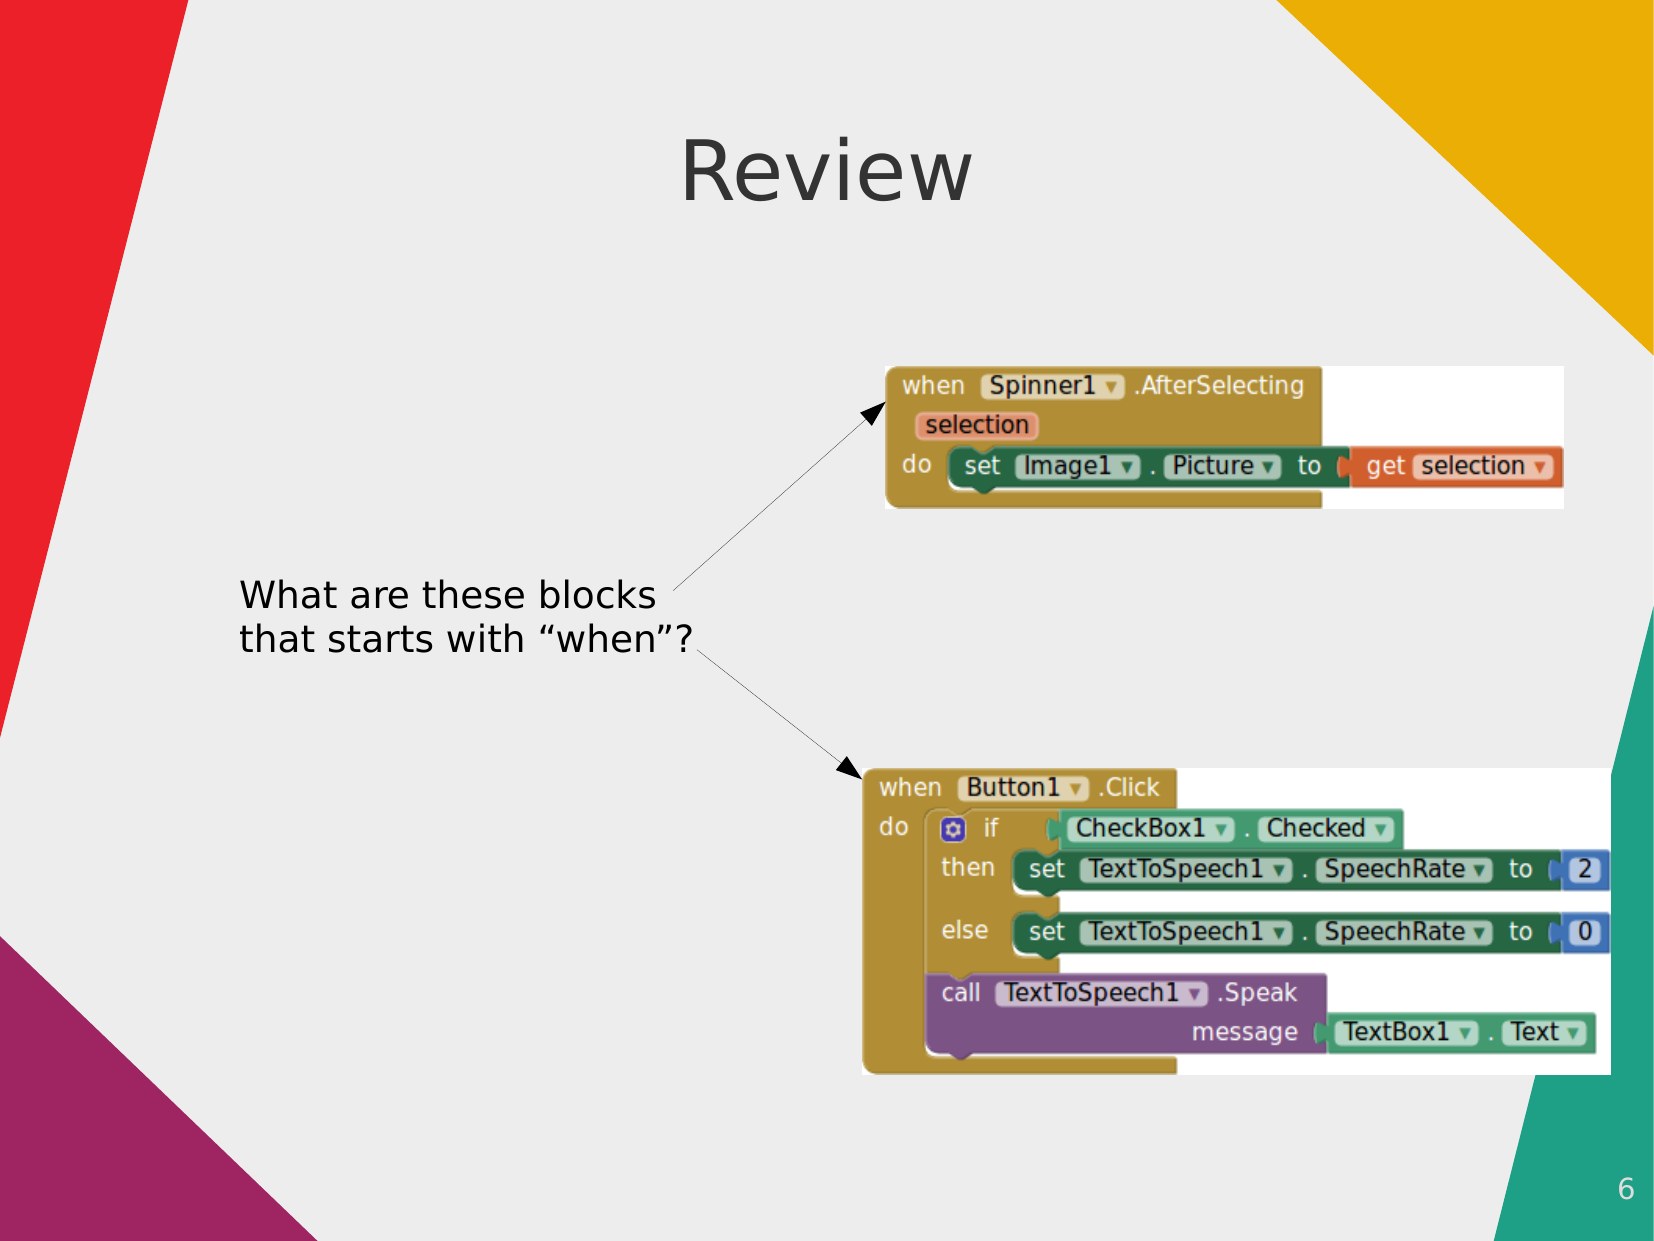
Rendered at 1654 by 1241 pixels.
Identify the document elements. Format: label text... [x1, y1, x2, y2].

picture [862, 768, 1611, 1075]
picture [885, 366, 1564, 509]
title Review [114, 73, 1539, 271]
text_box What are these blocks that starts with “when”? [224, 566, 733, 713]
